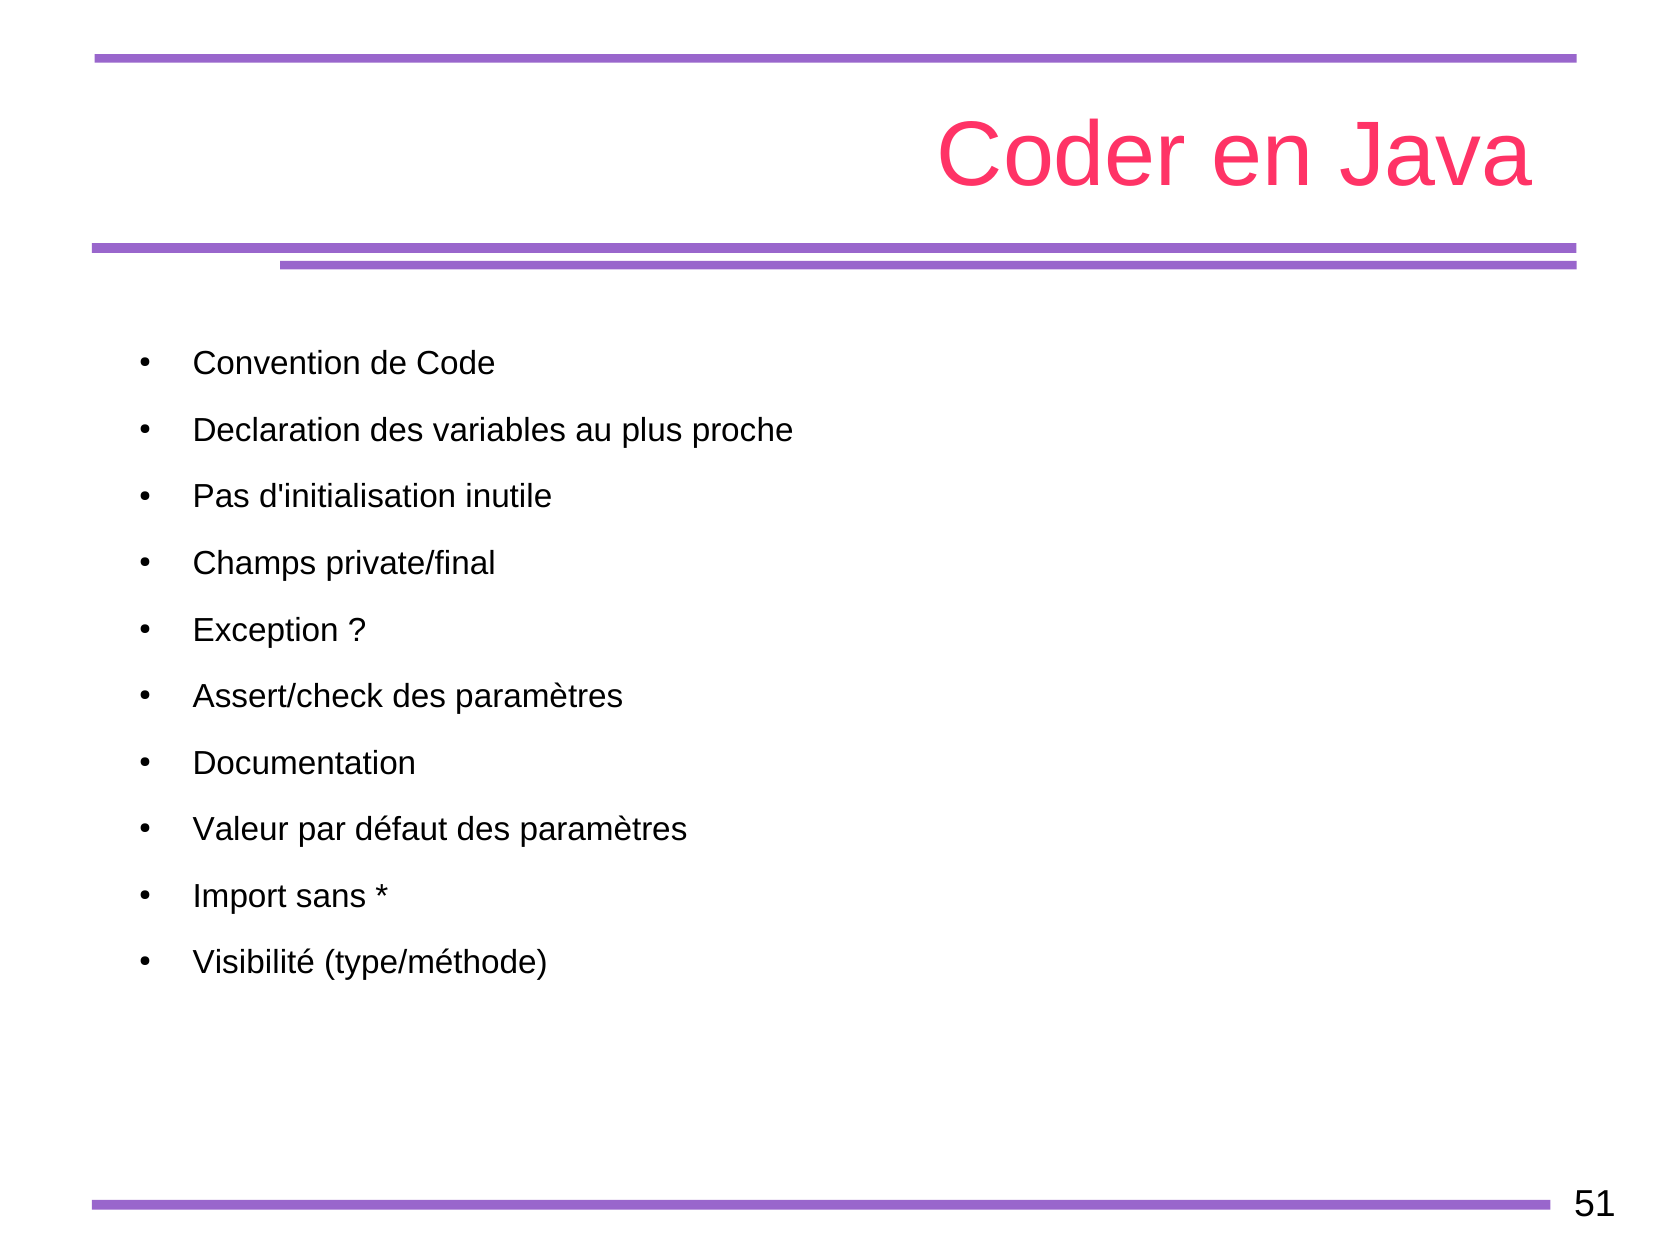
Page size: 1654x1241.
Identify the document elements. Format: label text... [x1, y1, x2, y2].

title Coder en Java [121, 49, 1534, 257]
list Convention de Code Declaration des variables au plus proche Pas d'initialisation inutile Champs private/final Exception ? Assert/check des paramètres Documentation Valeur par défaut des paramètres Import sans * Visibilité (type/méthode) [121, 344, 1534, 1127]
